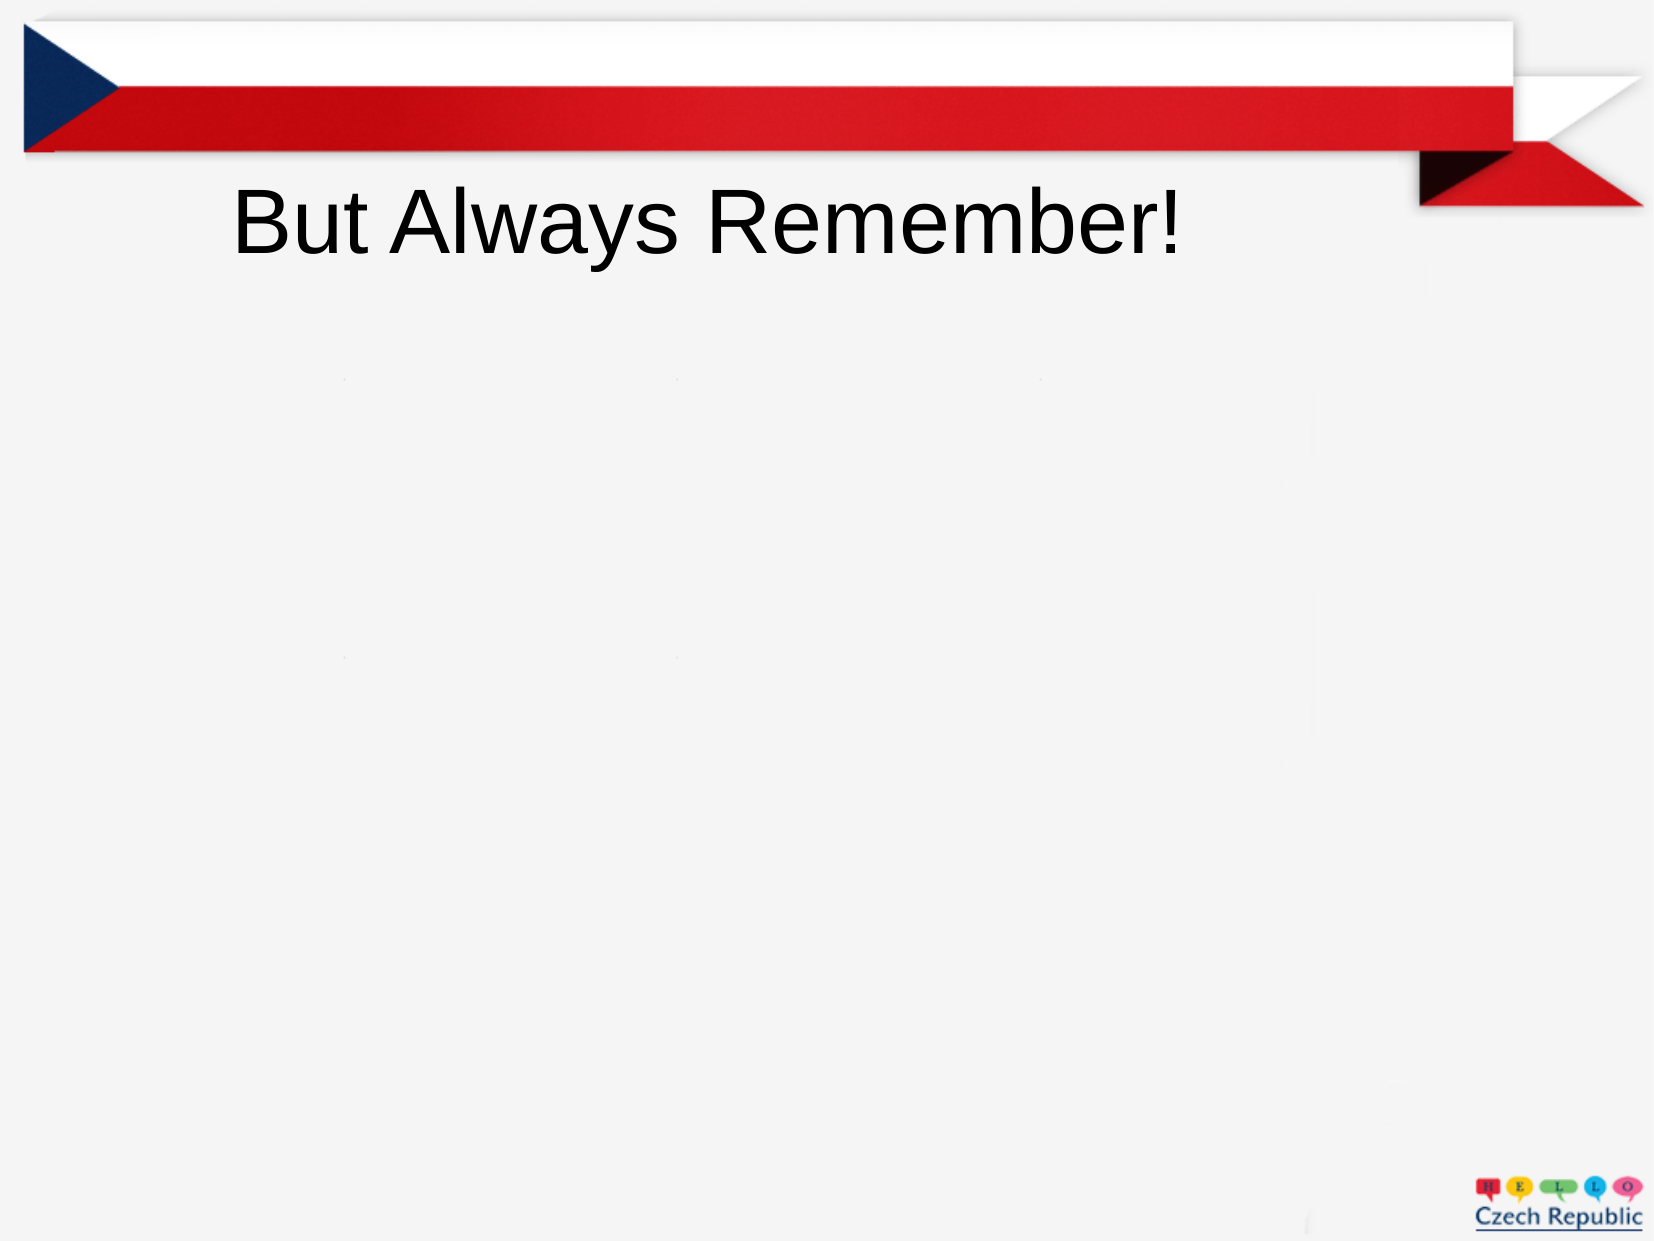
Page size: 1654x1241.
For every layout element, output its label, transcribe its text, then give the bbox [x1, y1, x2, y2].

title But Always Remember! [0, 118, 1453, 326]
picture [0, 0, 1654, 1241]
